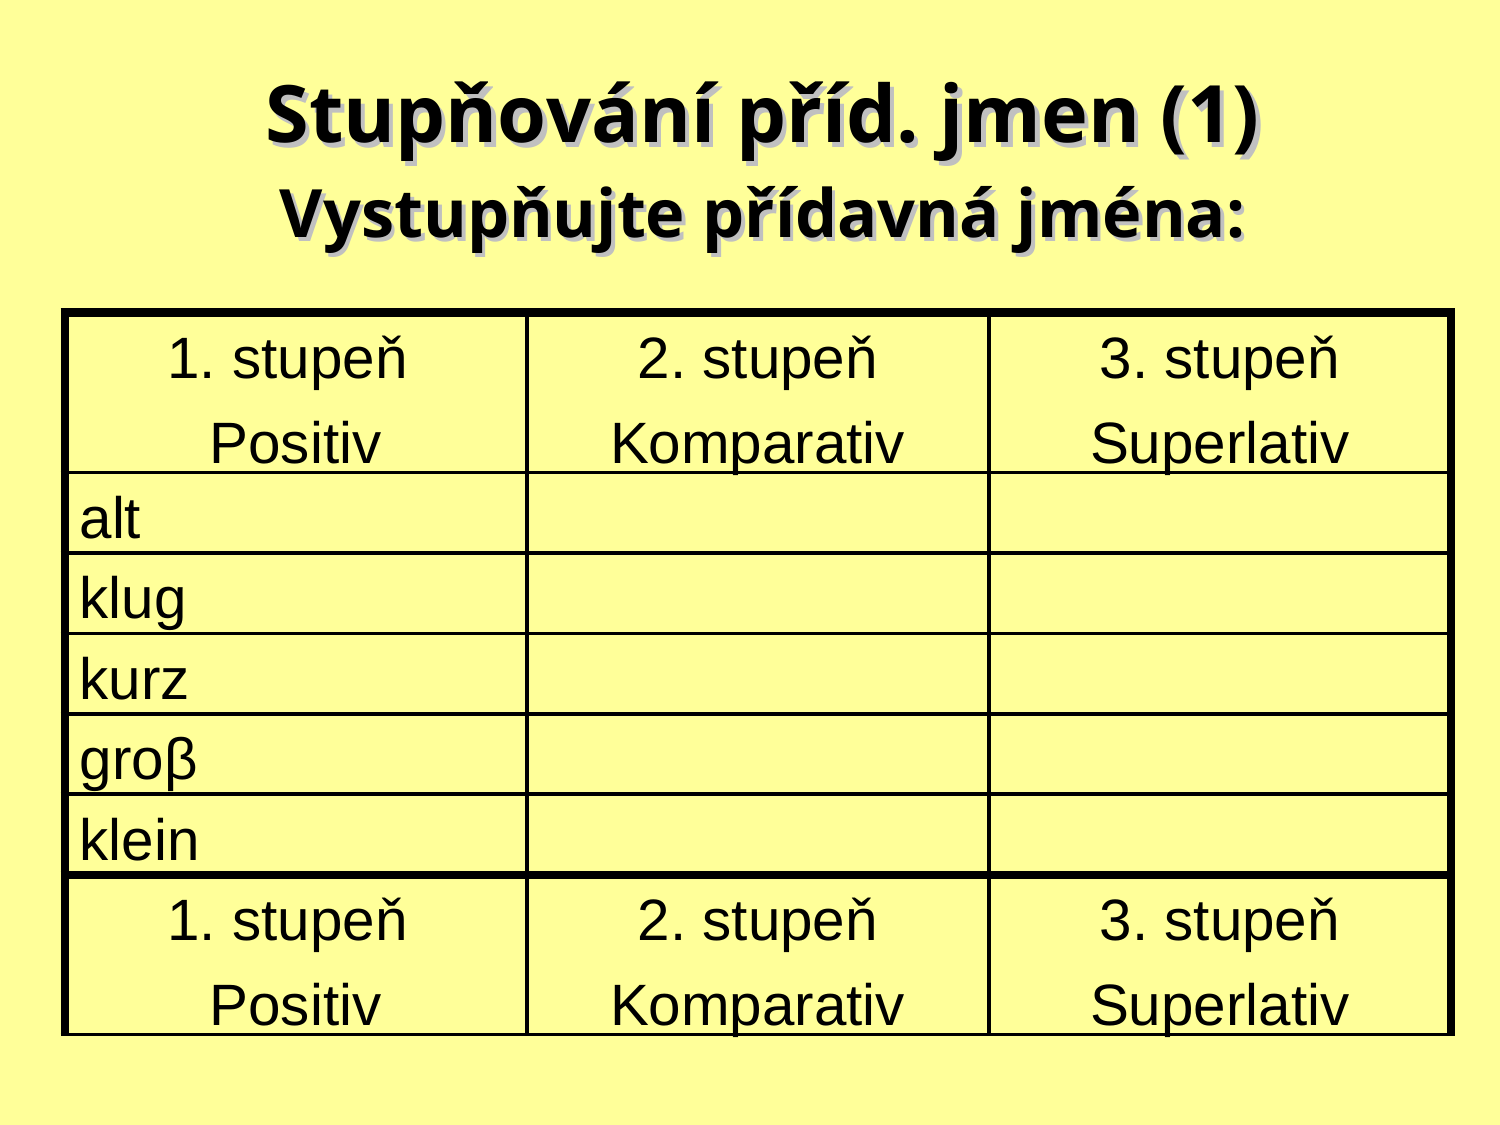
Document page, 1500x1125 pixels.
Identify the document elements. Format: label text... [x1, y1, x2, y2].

table_cell [991, 555, 1447, 632]
table_cell [529, 474, 987, 551]
table_cell kurz [69, 635, 525, 712]
table_cell alt [69, 474, 525, 551]
table_cell 2. stupeň Komparativ [529, 879, 987, 1033]
table_cell [991, 474, 1447, 551]
table_header 3. stupeň Superlativ [991, 317, 1447, 471]
table_cell [529, 716, 987, 792]
title Stupňování příd. jmen (1) Vystupňujte přídavná jména: [75, 40, 1451, 276]
table_header 1. stupeň Positiv [69, 317, 525, 471]
table_cell klug [69, 555, 525, 632]
table_cell 3. stupeň Superlativ [991, 879, 1447, 1033]
table_cell [991, 716, 1447, 792]
table_cell klein [69, 796, 525, 871]
table_cell groβ [69, 716, 525, 792]
table_cell [529, 555, 987, 632]
table_cell [529, 796, 987, 871]
table_header 2. stupeň Komparativ [529, 317, 987, 471]
table_cell [529, 635, 987, 712]
table_cell [991, 796, 1447, 871]
table_cell [991, 635, 1447, 712]
table_cell 1. stupeň Positiv [69, 879, 525, 1033]
